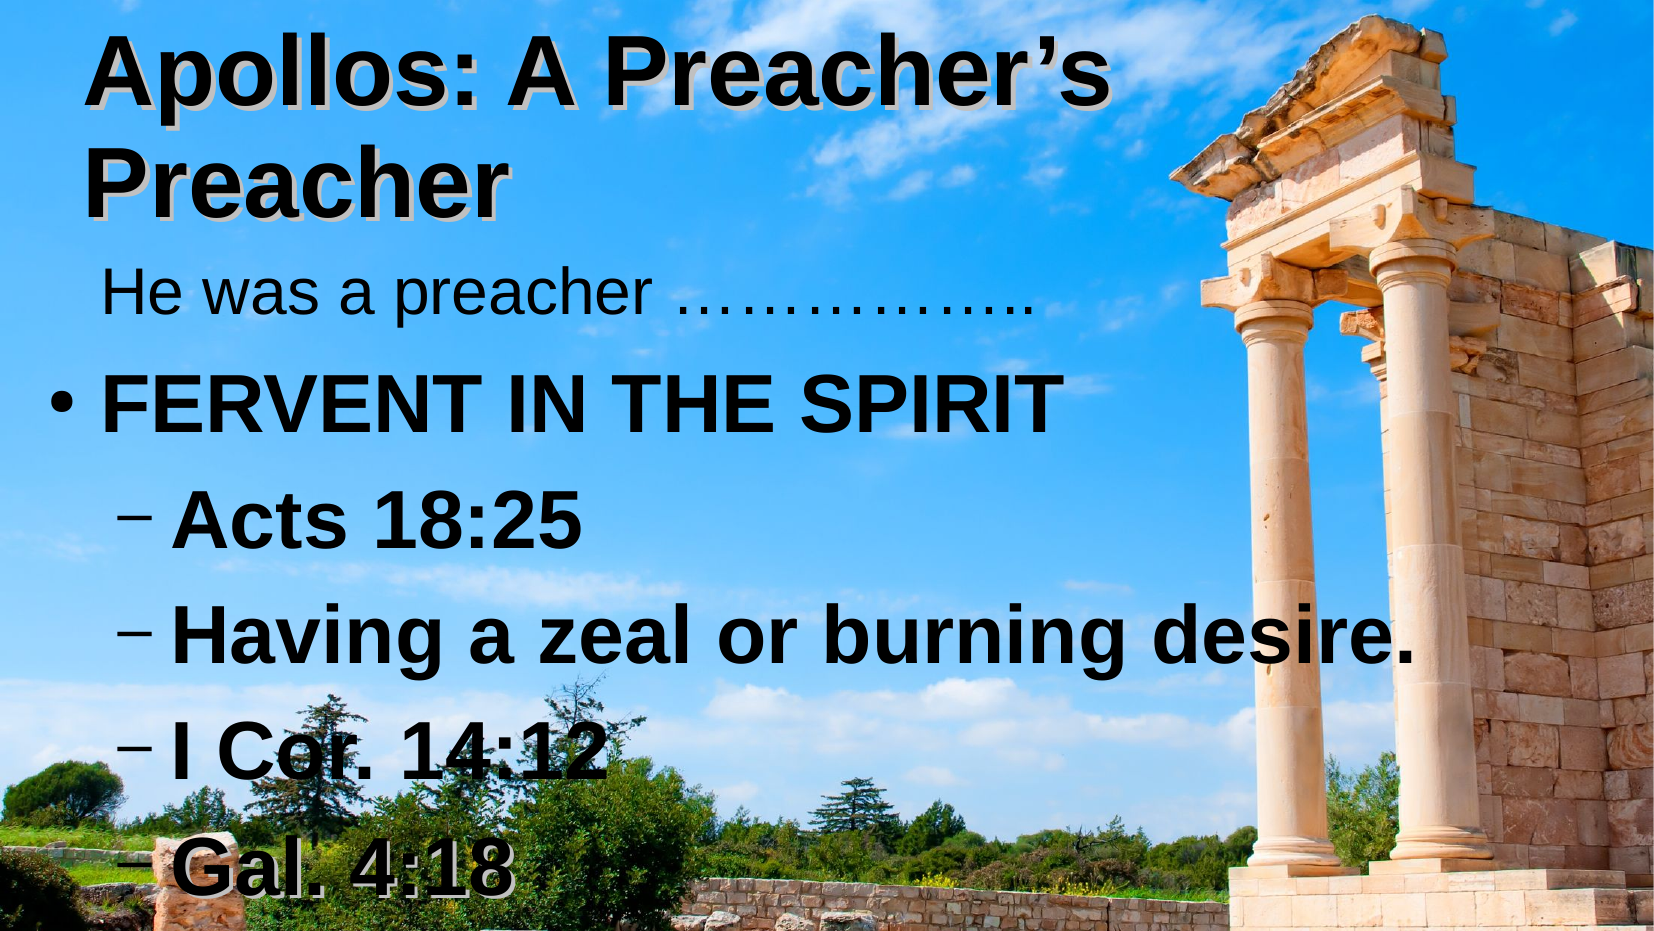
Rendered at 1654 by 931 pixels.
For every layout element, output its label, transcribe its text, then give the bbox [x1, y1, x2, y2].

picture [0, 0, 1654, 931]
title Apollos: A Preacher’s Preacher [82, 15, 1571, 239]
list He was a preacher …………….. FERVENT IN THE SPIRIT Acts 18:25 Having a zeal or burning desire. I Cor. 14:12 Gal. 4:18 [30, 255, 1636, 919]
